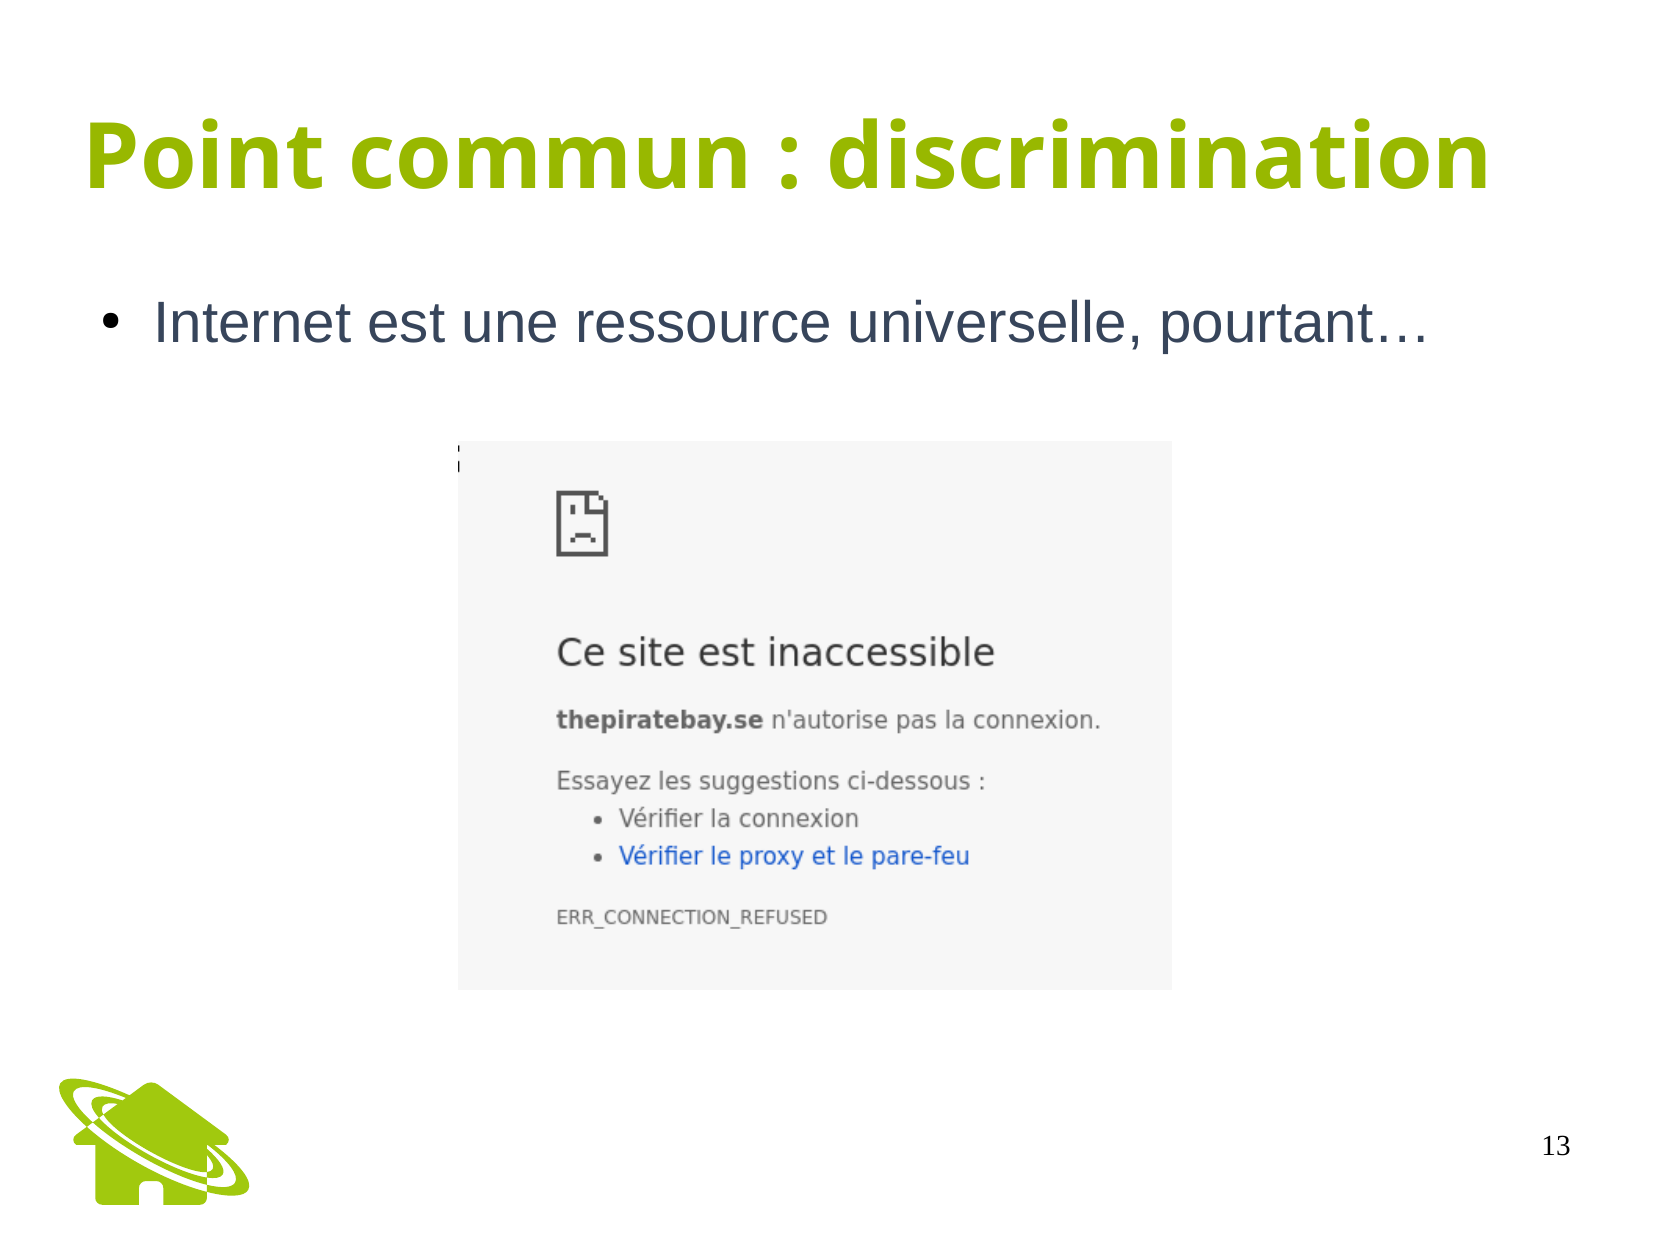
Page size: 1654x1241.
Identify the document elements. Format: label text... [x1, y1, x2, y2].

list Internet est une ressource universelle, pourtant… [82, 290, 1571, 1010]
picture [458, 441, 1172, 990]
title Point commun : discrimination [82, 49, 1571, 257]
